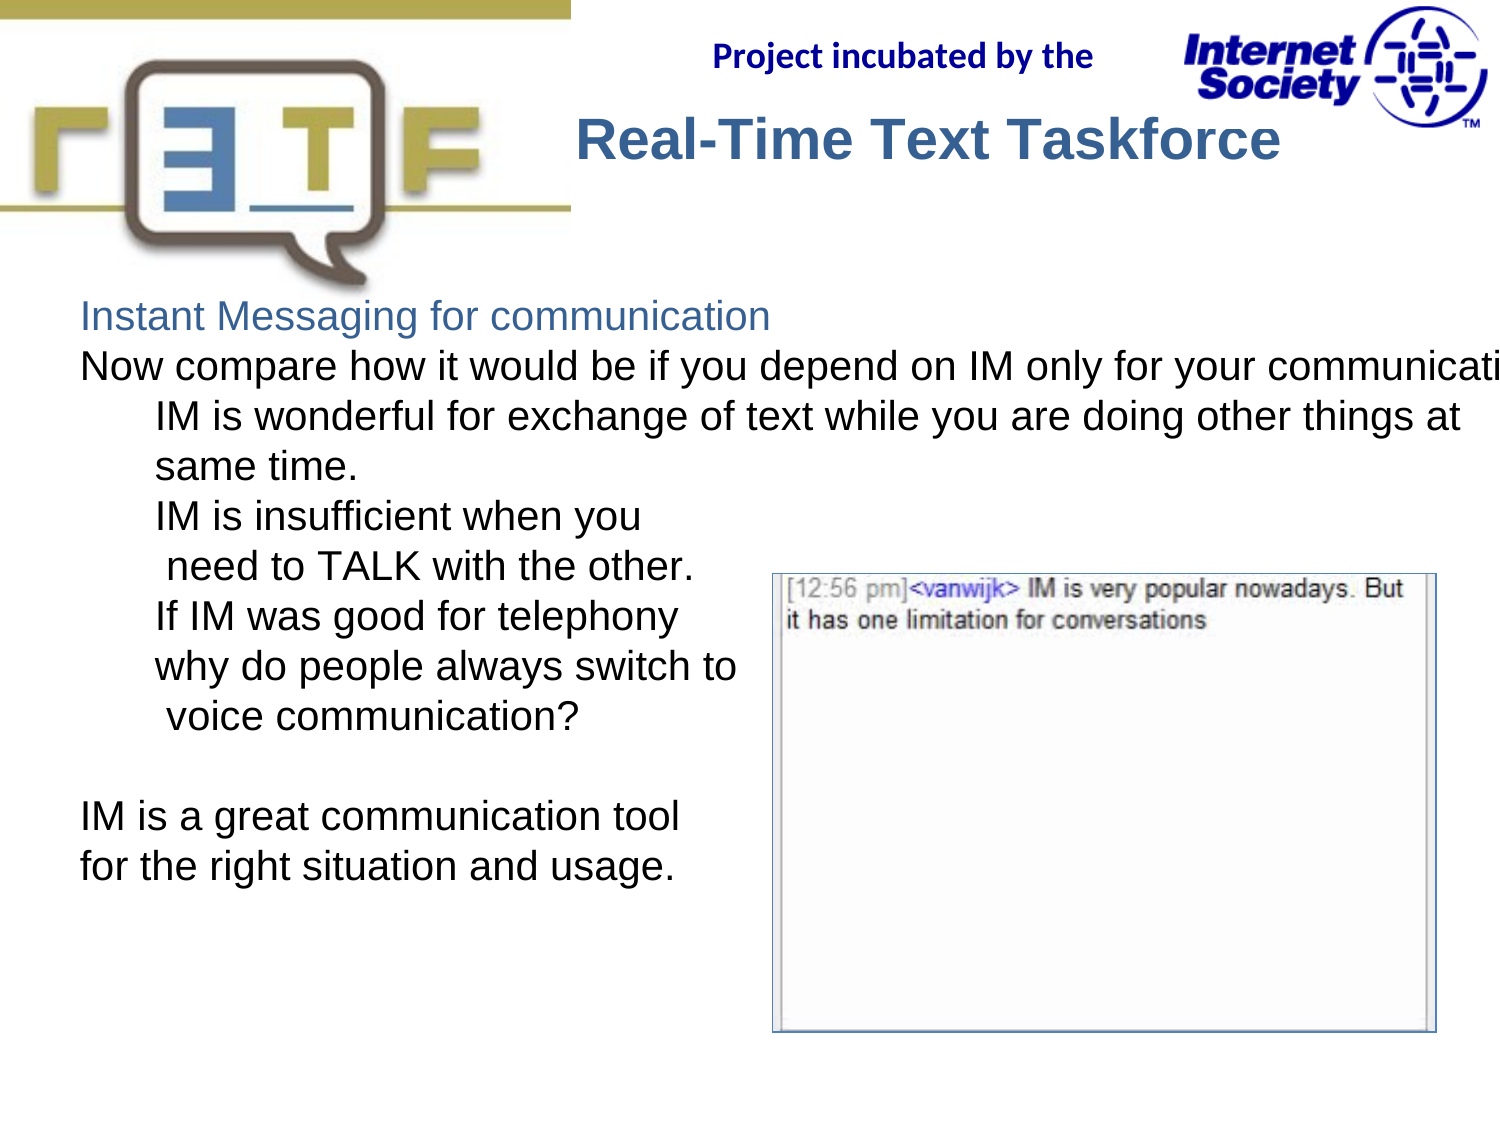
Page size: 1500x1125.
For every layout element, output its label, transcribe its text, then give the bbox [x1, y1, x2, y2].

picture [773, 574, 1436, 1032]
text_box Instant Messaging for communication Now compare how it would be if you depend on IM only for your communication IM is wonderful for exchange of text while you are doing other things at same time. IM is insufficient when you need to TALK with the other. If IM was good for telephony why do people always switch to voice communication? IM is a great communication tool for the right situation and usage. [64, 281, 1500, 897]
picture [0, 0, 571, 300]
picture [1183, 5, 1489, 129]
